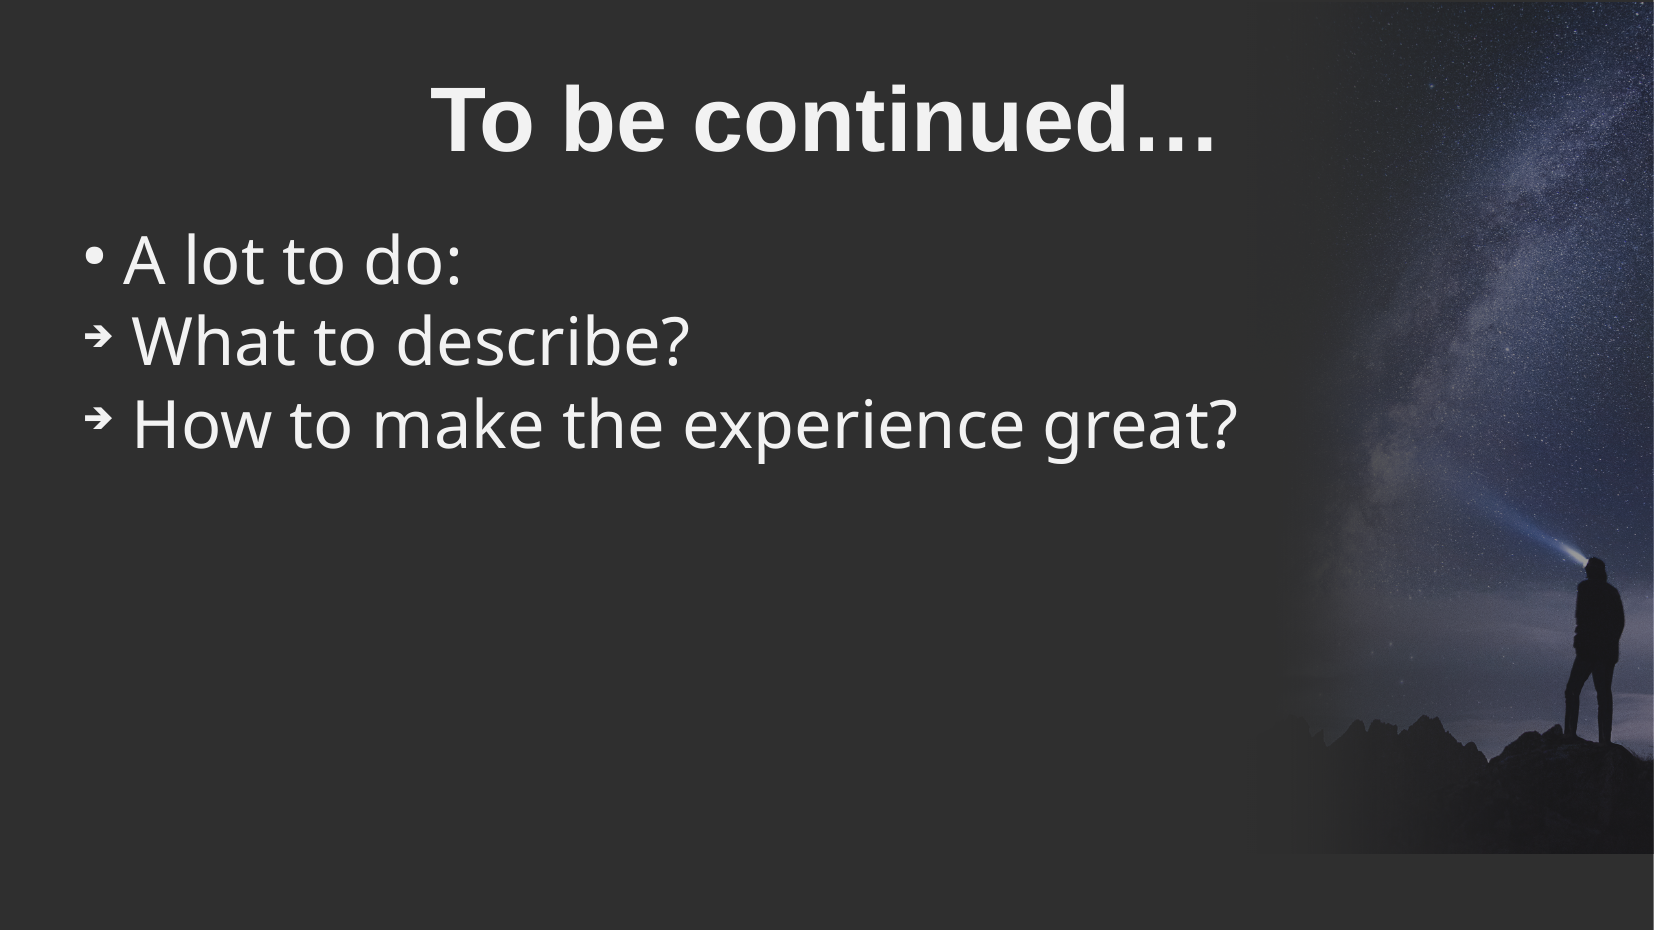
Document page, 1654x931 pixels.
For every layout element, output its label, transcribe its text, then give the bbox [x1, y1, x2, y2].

subtitle A lot to do: What to describe? How to make the experience great? [82, 217, 1247, 490]
title To be continued… [82, 37, 1247, 193]
picture [1247, 2, 1654, 854]
